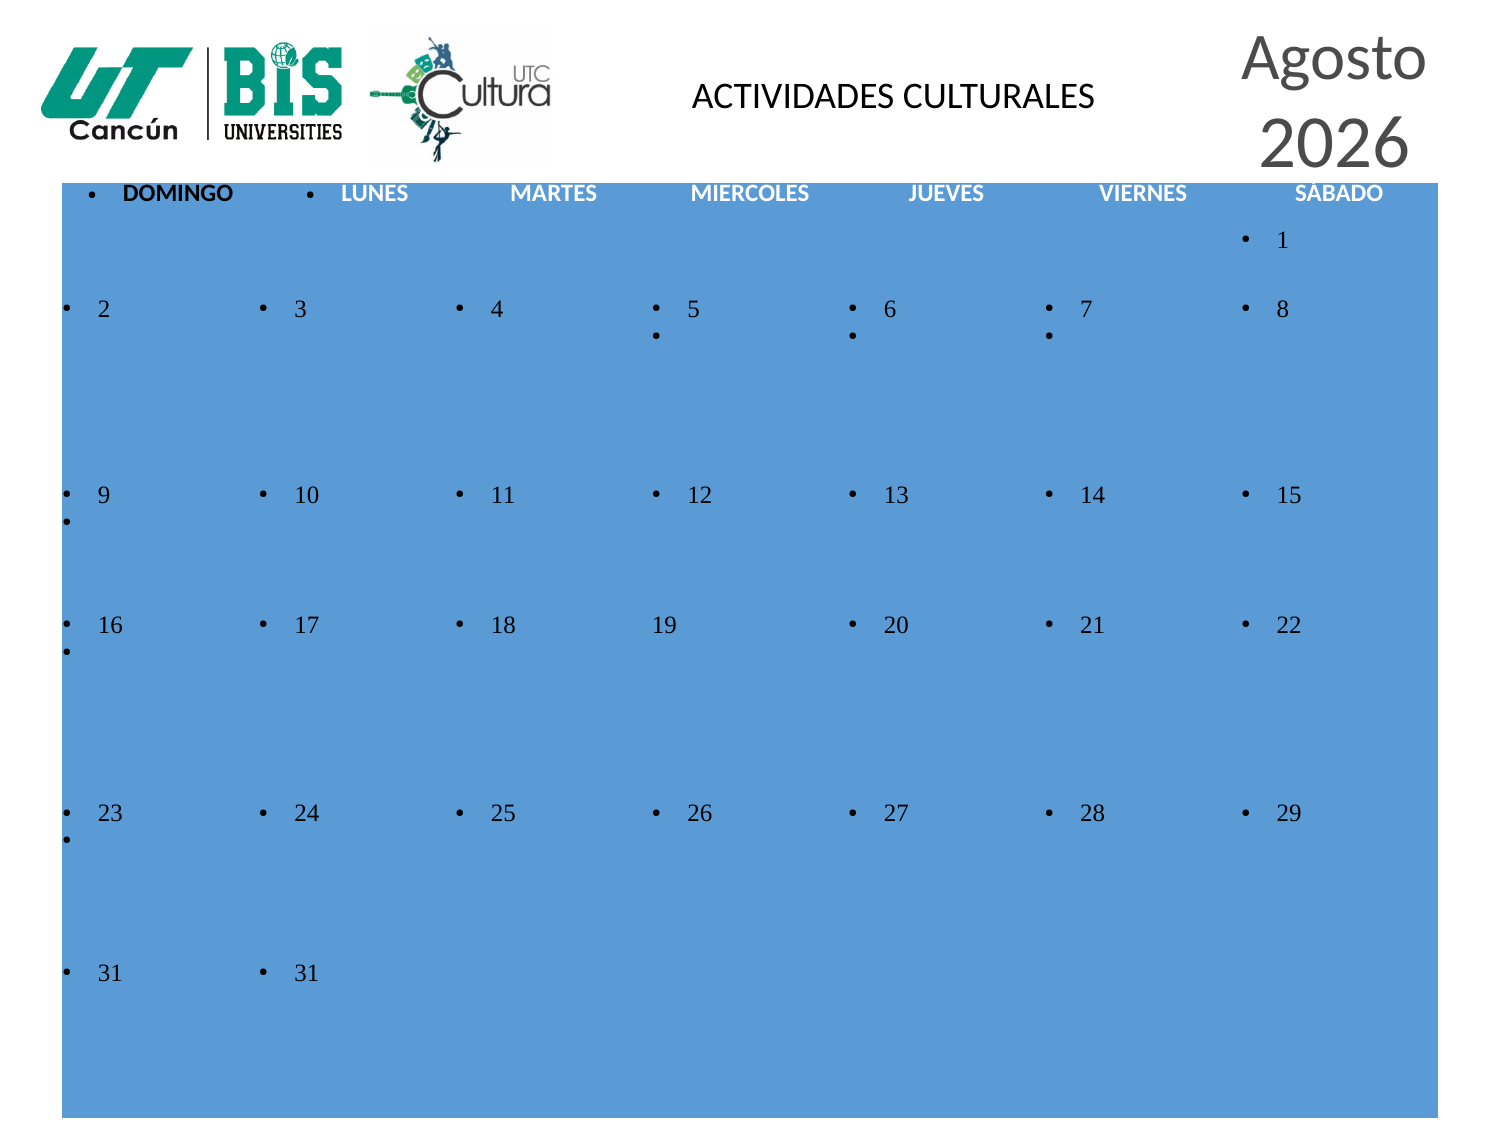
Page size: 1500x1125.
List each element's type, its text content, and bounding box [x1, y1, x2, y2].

text_box ACTIVIDADES CULTURALES [676, 63, 1256, 124]
table_header DOMINGO [62, 183, 259, 226]
table_cell 18 [455, 611, 652, 800]
table_cell 31 [259, 959, 455, 1118]
table_cell 19 [652, 611, 848, 800]
table_cell 28 [1045, 800, 1241, 959]
table_cell 2 [62, 295, 259, 481]
table_cell [1241, 959, 1438, 1118]
table_header VIERNES [1045, 183, 1241, 226]
table_header MIERCOLES [652, 183, 848, 226]
table_header JUEVES [848, 183, 1045, 226]
table_cell 17 [259, 611, 455, 800]
table_cell 27 [848, 800, 1045, 959]
table_cell 25 [455, 800, 652, 959]
table_cell 9 [62, 481, 259, 611]
table_cell 1 [1241, 226, 1438, 295]
table_cell 21 [1045, 611, 1241, 800]
table_cell 23 [62, 800, 259, 959]
table_header SÁBADO [1241, 183, 1438, 226]
table_cell 14 [1045, 481, 1241, 611]
table_cell 22 [1241, 611, 1438, 800]
table_cell 16 [62, 611, 259, 800]
table_cell 3 [259, 295, 455, 481]
table_header MARTES [455, 183, 652, 226]
table_cell 5 [652, 295, 848, 481]
table_cell 12 [652, 481, 848, 611]
table_cell 13 [848, 481, 1045, 611]
table_cell 26 [652, 800, 848, 959]
table_cell [848, 959, 1045, 1118]
table_cell [652, 959, 848, 1118]
table_cell 24 [259, 800, 455, 959]
table_cell 7 [1045, 295, 1241, 481]
table_cell 31 [62, 959, 259, 1118]
table_cell 6 [848, 295, 1045, 481]
table_cell [1045, 959, 1241, 1118]
table_cell [848, 226, 1045, 295]
table_header LUNES [259, 183, 455, 226]
picture [368, 1, 553, 183]
table_cell 10 [259, 481, 455, 611]
picture [27, 32, 355, 151]
table_cell 29 [1241, 800, 1438, 959]
table_cell [455, 226, 652, 295]
table_cell 15 [1241, 481, 1438, 611]
table_cell 4 [455, 295, 652, 481]
table_cell [1045, 226, 1241, 295]
table_cell 20 [848, 611, 1045, 800]
table_cell [62, 226, 259, 295]
table_cell 11 [455, 481, 652, 611]
table_cell [652, 226, 848, 295]
table_cell 8 [1241, 295, 1438, 481]
table_cell [259, 226, 455, 295]
table_cell [455, 959, 652, 1118]
title Agosto 2026 [1187, 4, 1483, 192]
